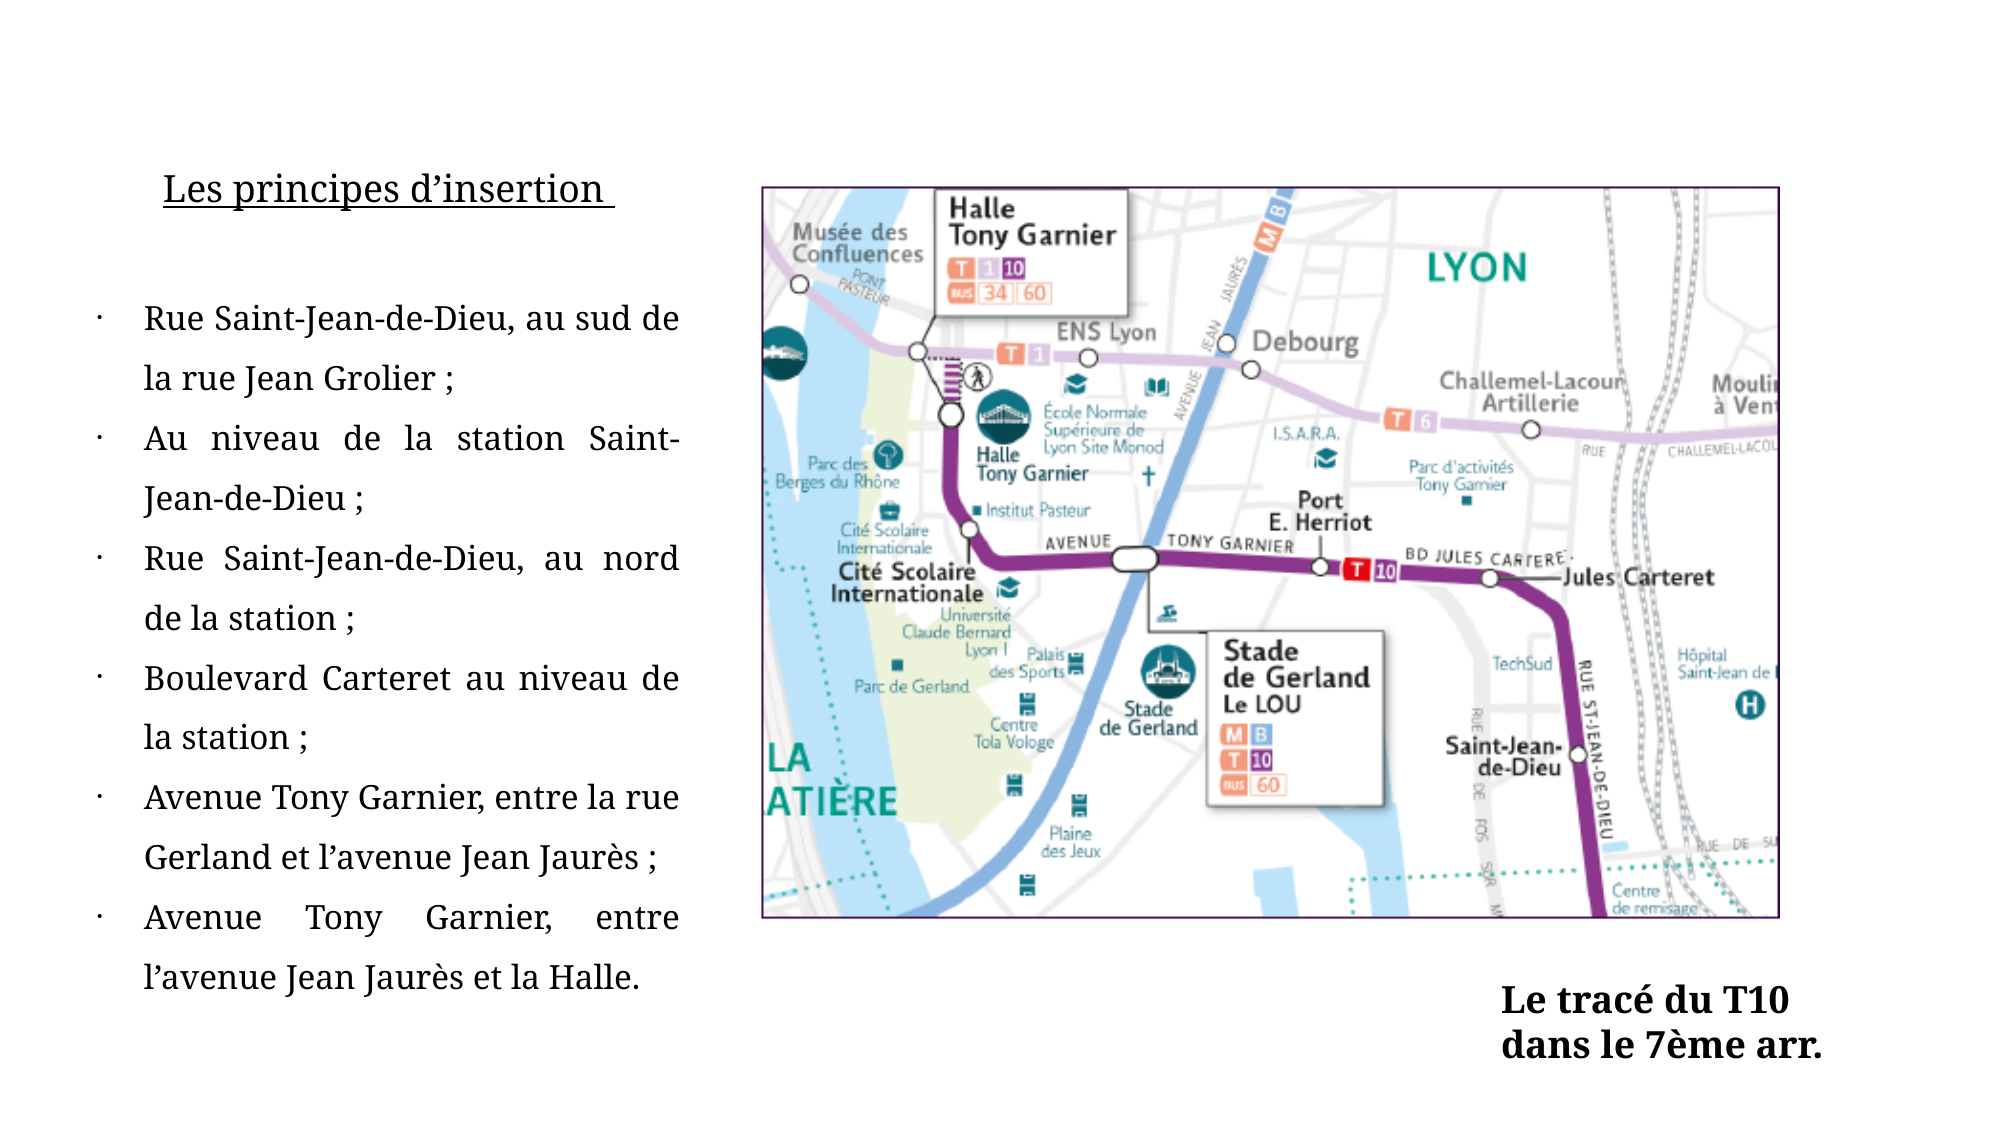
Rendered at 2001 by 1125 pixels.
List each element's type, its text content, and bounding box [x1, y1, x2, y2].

text_box Les principes d’insertion Rue Saint-Jean-de-Dieu, au sud de la rue Jean Grolier ; Au niveau de la station Saint-Jean-de-Dieu ; Rue Saint-Jean-de-Dieu, au nord de la station ; Boulevard Carteret au niveau de la station ; Avenue Tony Garnier, entre la rue Gerland et l’avenue Jean Jaurès ; Avenue Tony Garnier, entre l’avenue Jean Jaurès et la Halle. [82, 135, 696, 1071]
picture [760, 185, 1780, 922]
text_box Le tracé du T10 dans le 7ème arr. [1486, 968, 1853, 1074]
